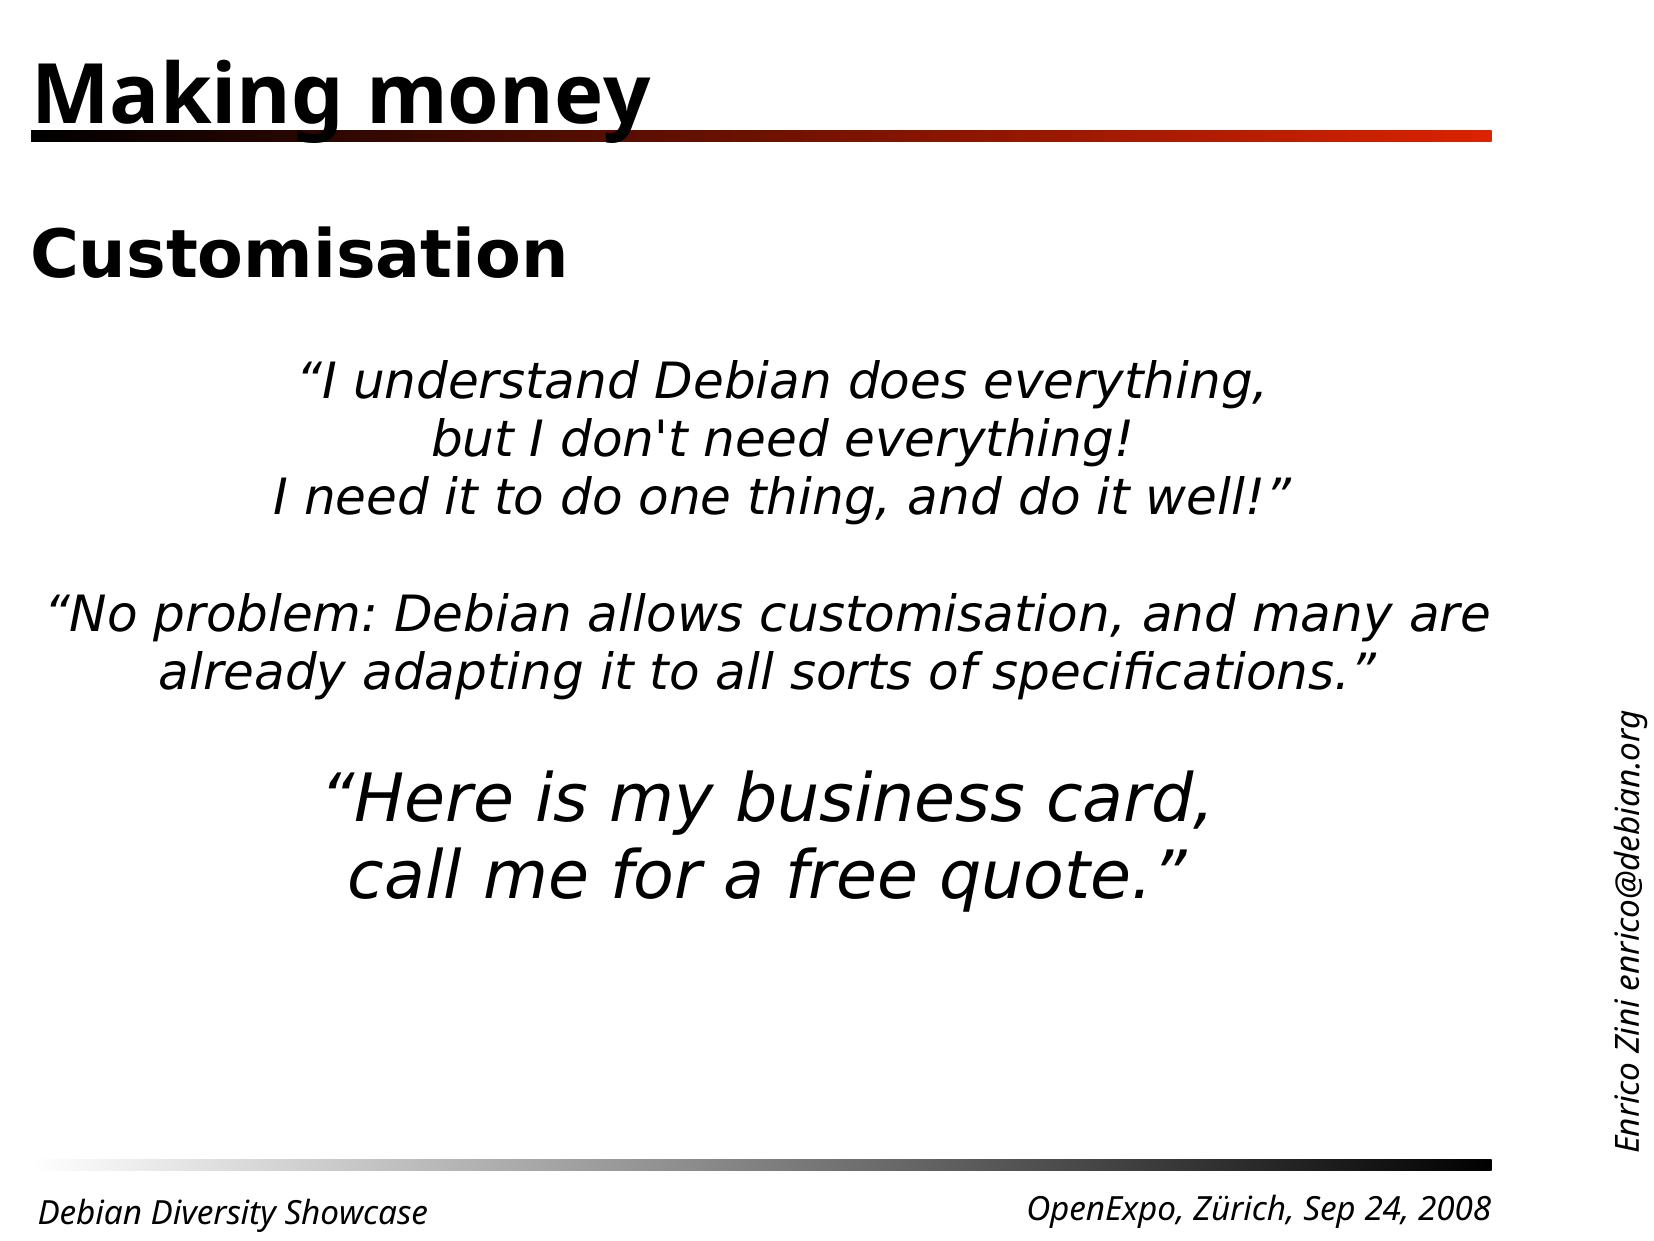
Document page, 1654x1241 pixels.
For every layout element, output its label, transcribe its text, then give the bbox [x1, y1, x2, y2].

text_box Customisation “I understand Debian does everything, but I don't need everything! I need it to do one thing, and do it well!” “No problem: Debian allows customisation, and many are already adapting it to all sorts of specifications.” “Here is my business card, call me for a free quote.” [30, 215, 1507, 1089]
text_box Making money [31, 34, 1438, 168]
